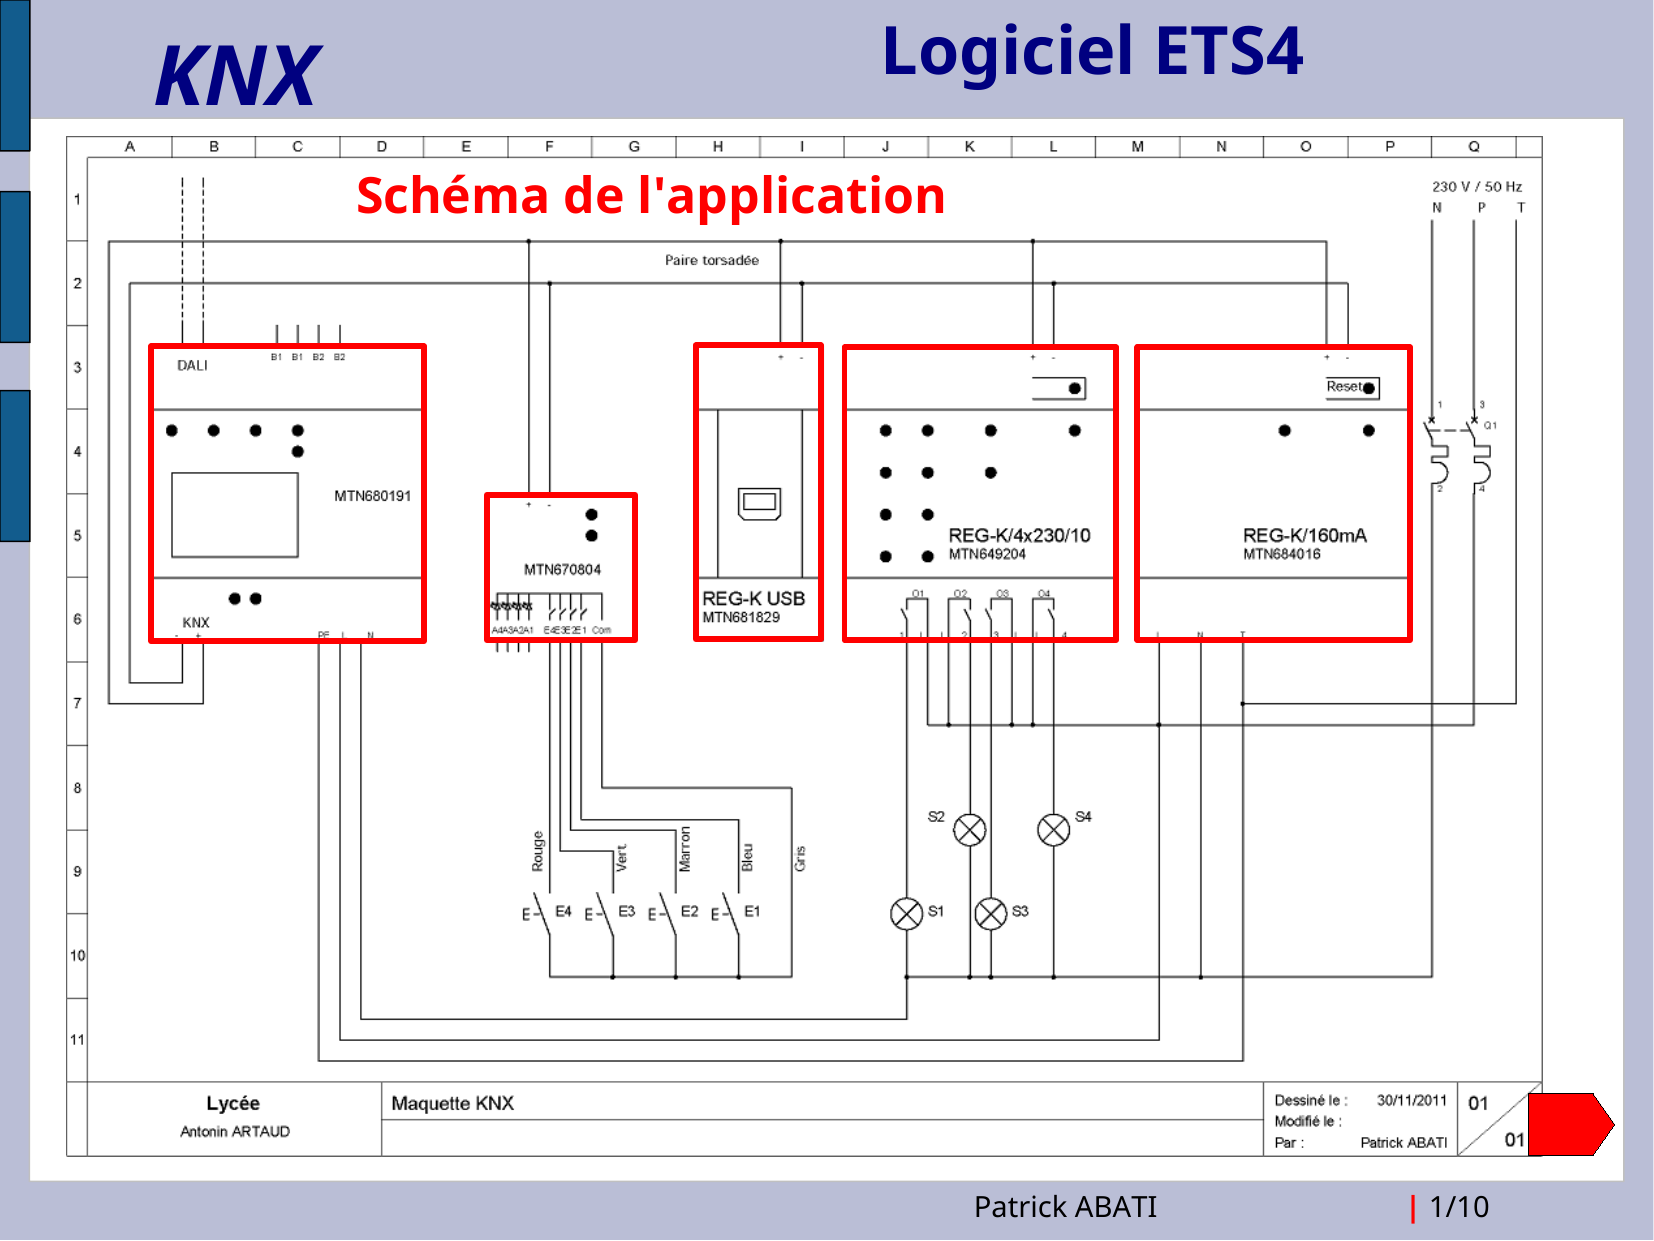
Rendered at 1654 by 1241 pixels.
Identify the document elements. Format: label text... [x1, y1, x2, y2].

picture [66, 136, 1543, 1157]
text_box [1528, 1093, 1615, 1156]
text_box Schéma de l'application [341, 161, 1241, 233]
